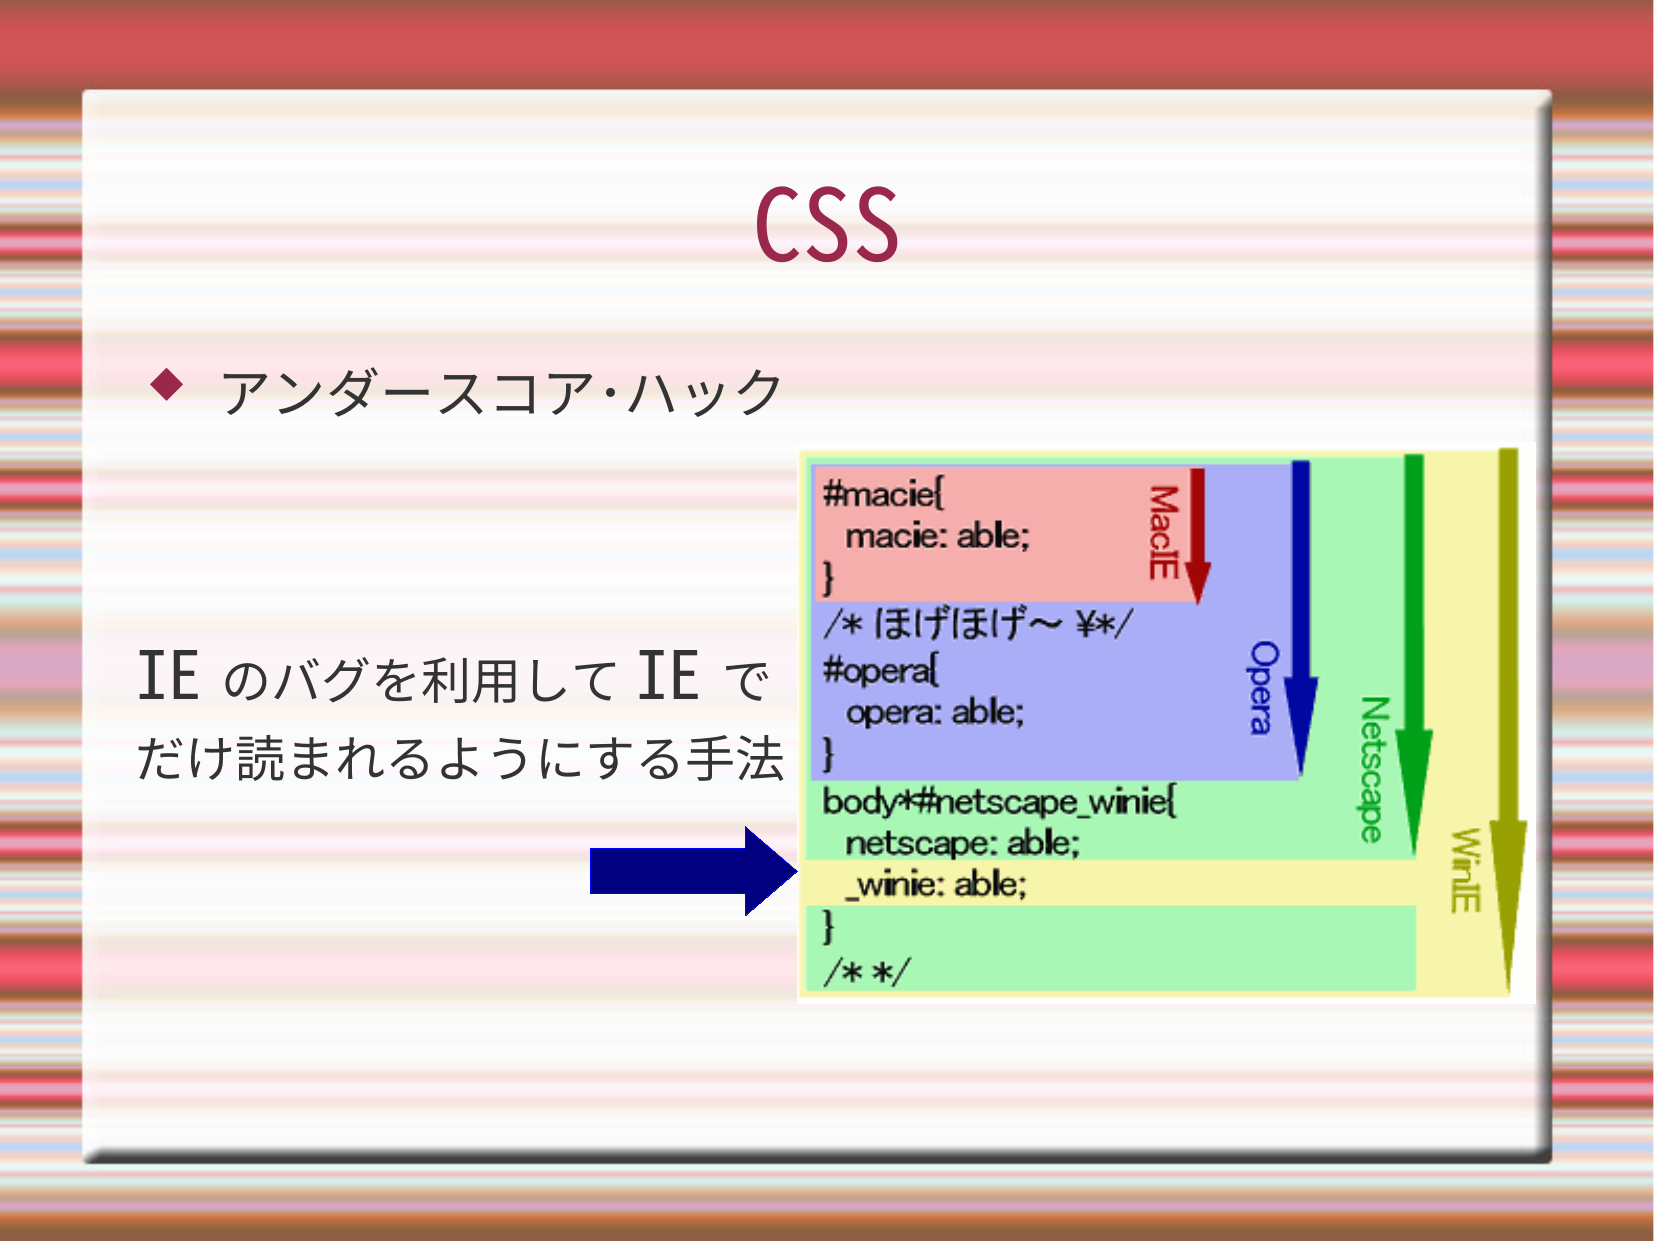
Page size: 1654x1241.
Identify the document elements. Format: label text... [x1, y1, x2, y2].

list アンダースコア･ハック IEのバグを利用してIEでだけ読まれるようにする手法 この部分 [134, 350, 798, 1093]
text_box [590, 826, 798, 916]
picture [0, 0, 1654, 1241]
title CSS [121, 114, 1534, 322]
